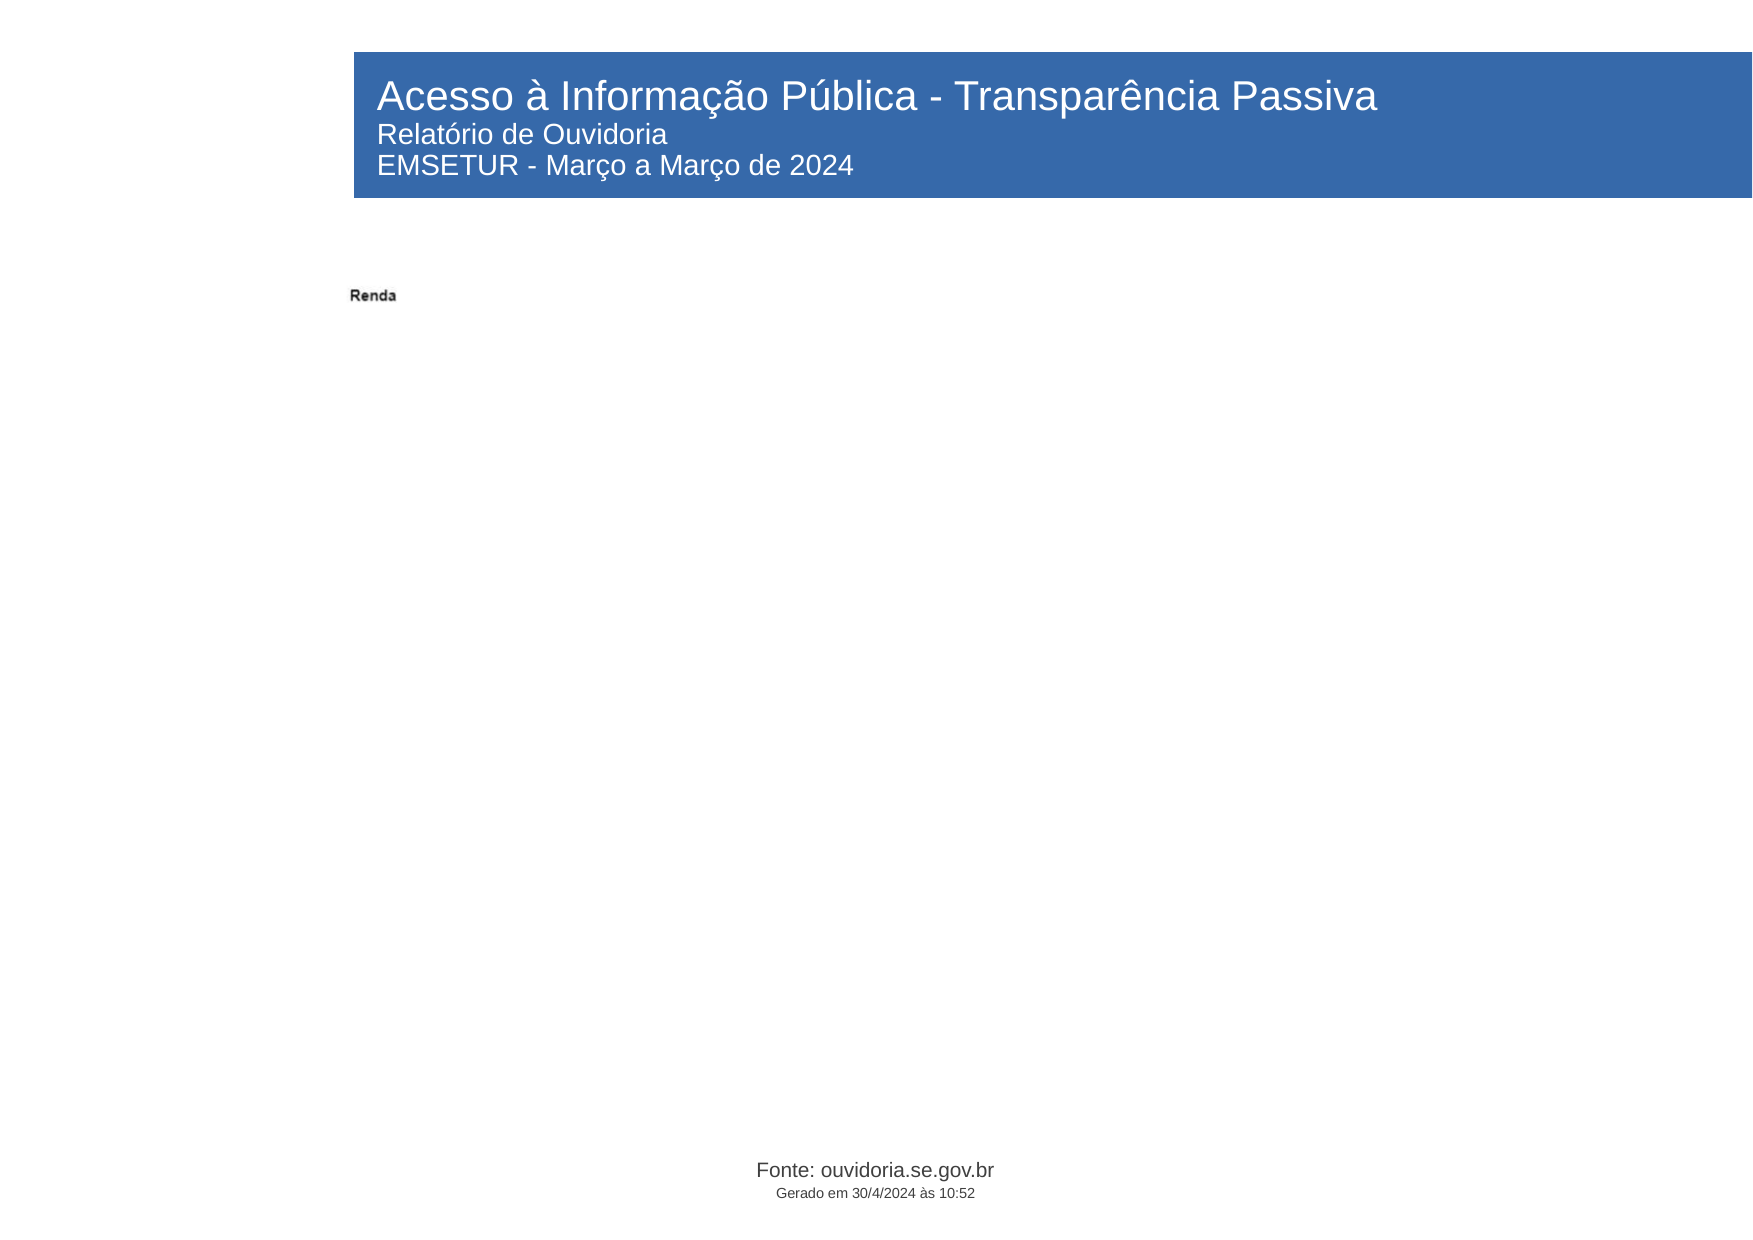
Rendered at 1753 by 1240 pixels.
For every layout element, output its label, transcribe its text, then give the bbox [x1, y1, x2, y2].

text_box [155, 211, 1599, 1028]
text_box Acesso à Informação Pública - Transparência Passiva Relatório de Ouvidoria EMSETUR - Março a Março de 2024 [376, 72, 1403, 186]
text_box [354, 52, 1752, 198]
text_box Fonte: ouvidoria.se.gov.br Gerado em 30/4/2024 às 10:52 [756, 1158, 1023, 1208]
